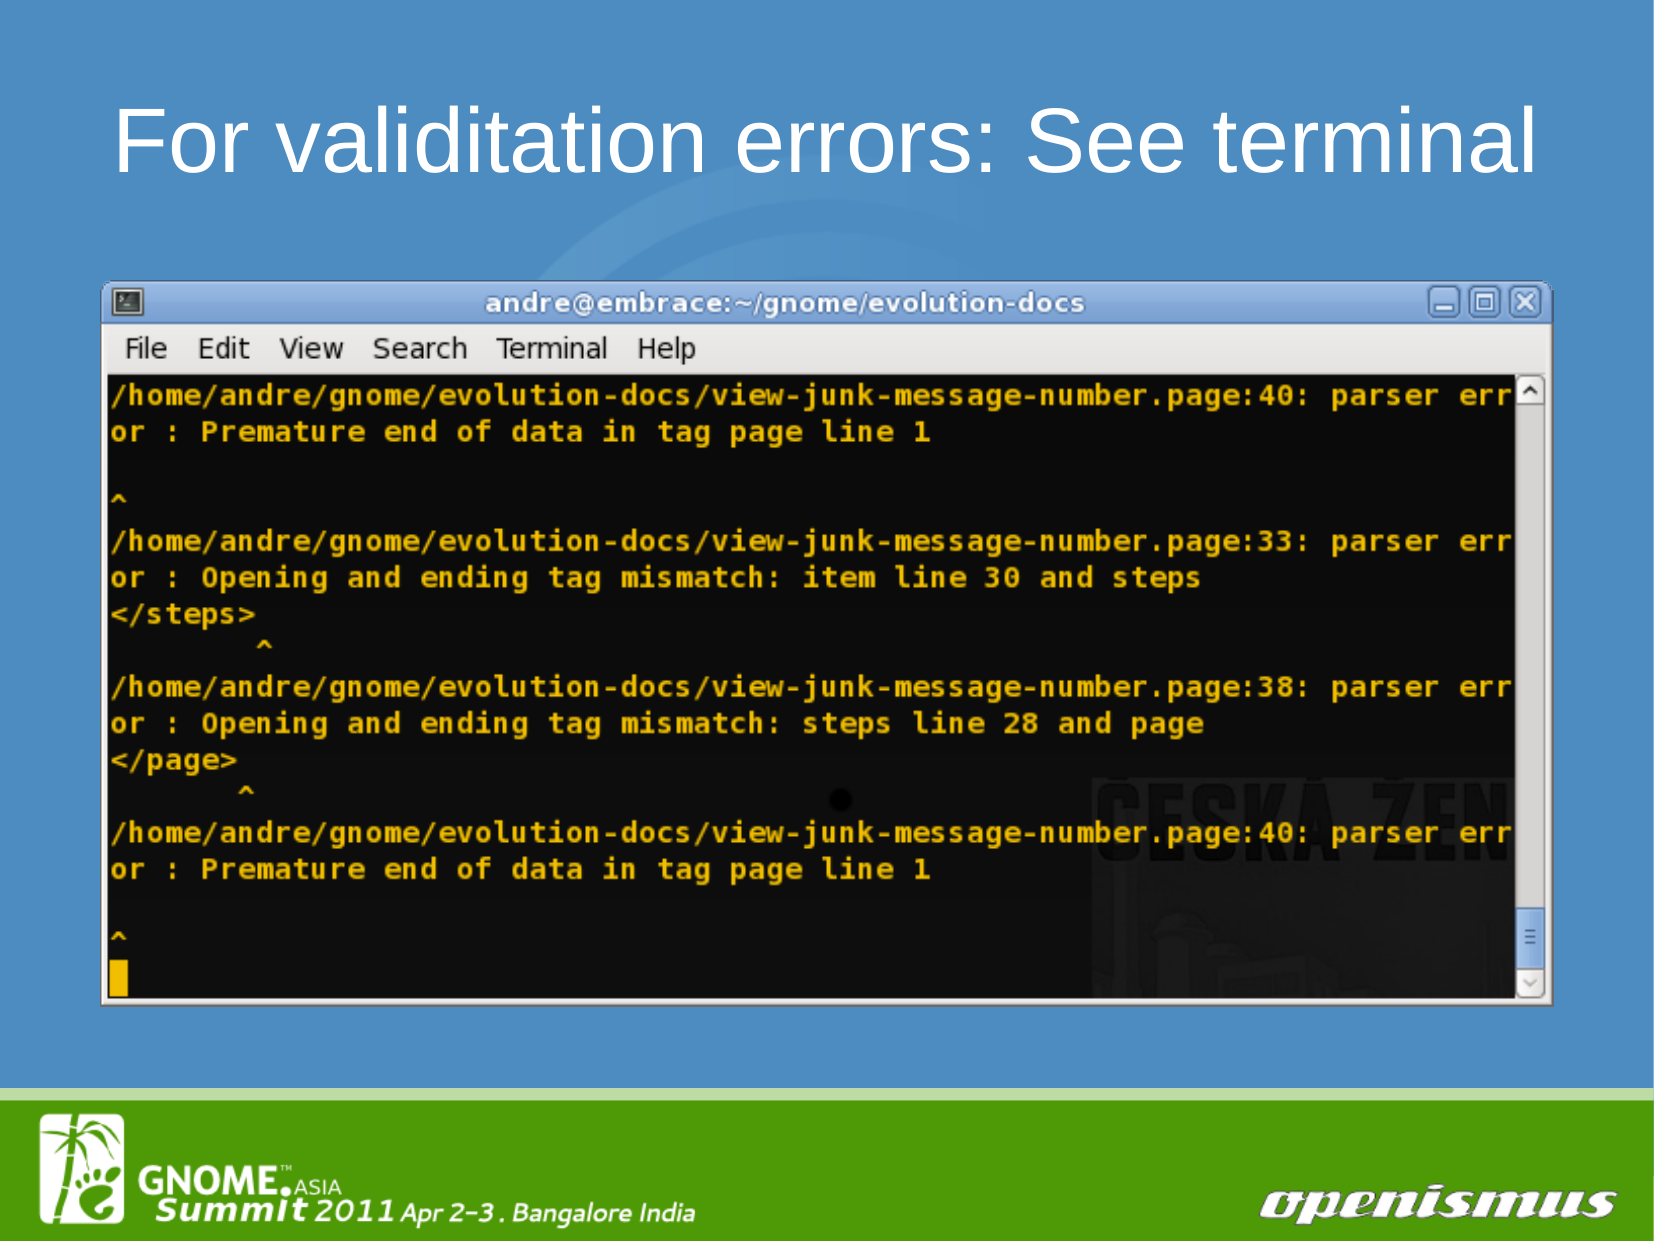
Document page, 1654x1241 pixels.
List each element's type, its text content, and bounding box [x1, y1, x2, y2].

picture [0, 0, 1654, 1241]
title For validitation errors: See terminal [82, 37, 1571, 245]
